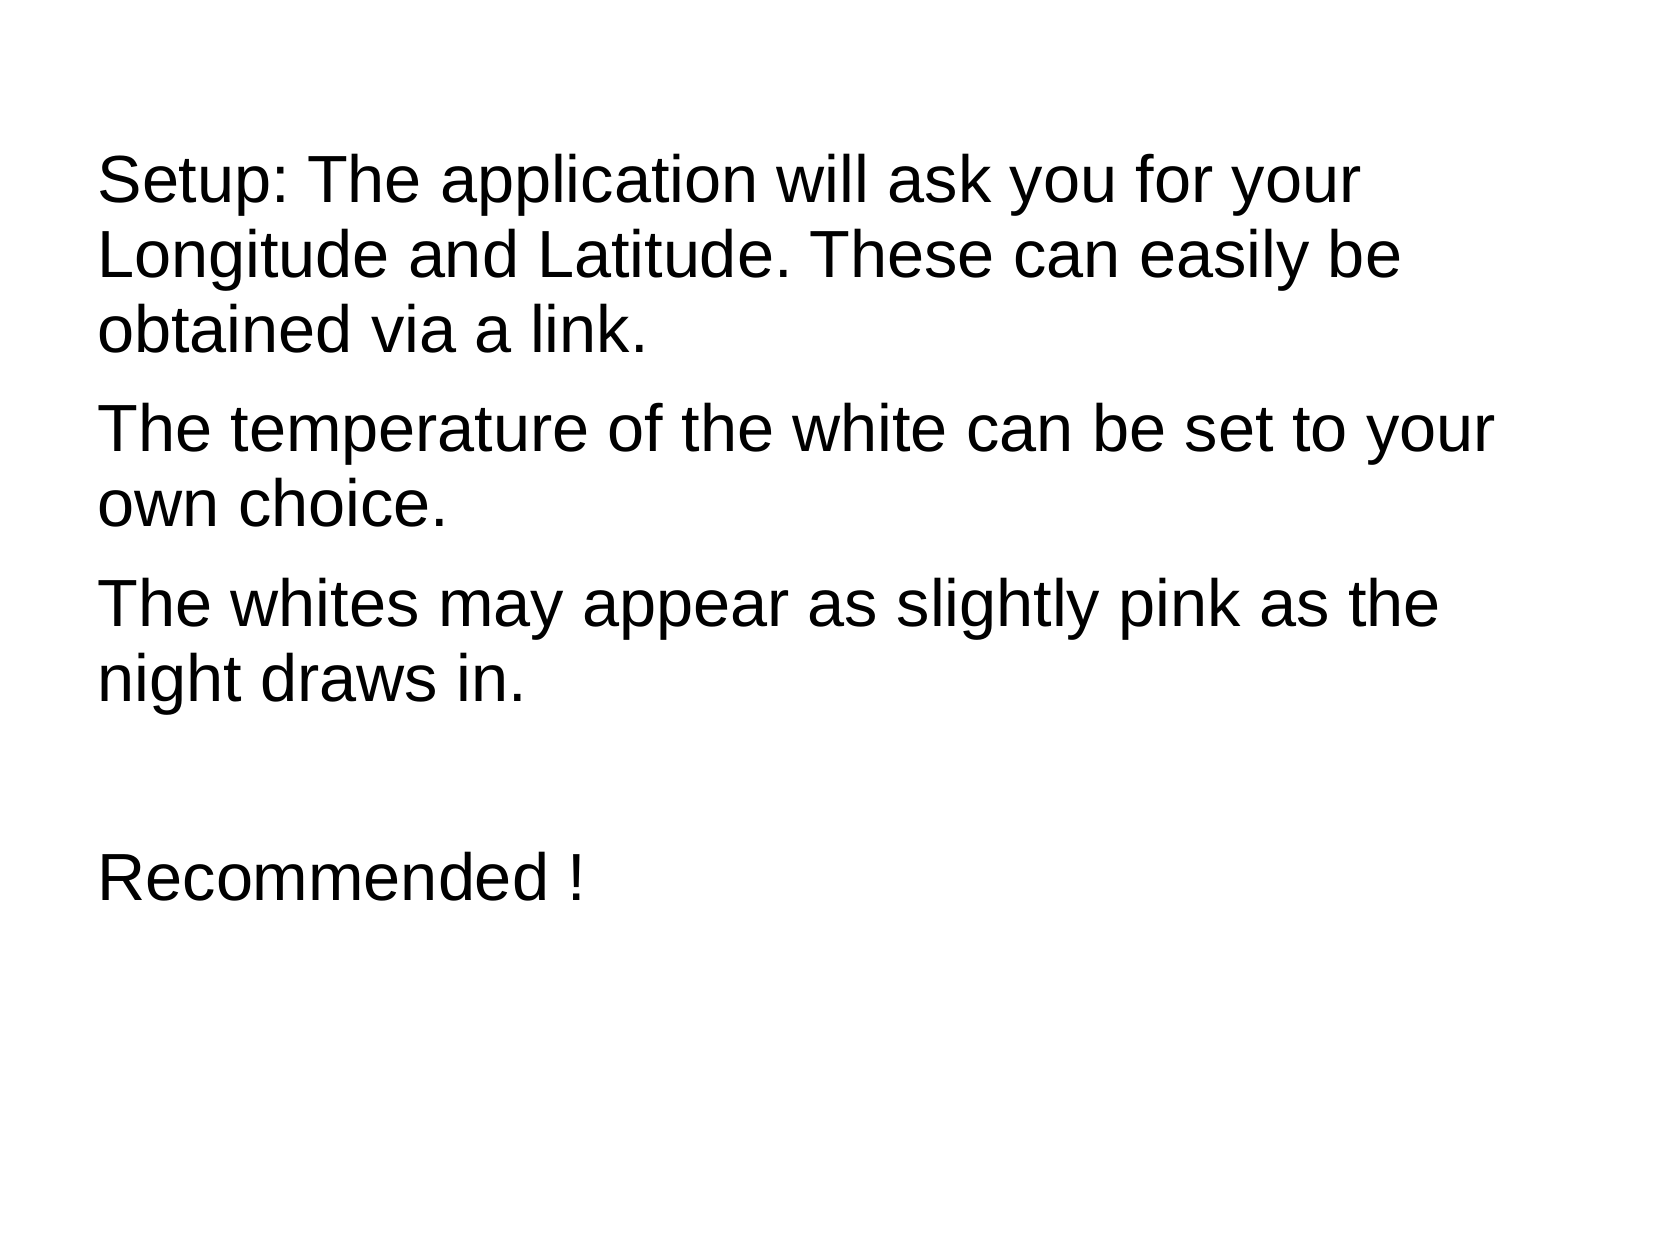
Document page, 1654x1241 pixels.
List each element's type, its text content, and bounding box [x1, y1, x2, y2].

text_box Setup: The application will ask you for your Longitude and Latitude. These can easily be obtained via a link. The temperature of the white can be set to your own choice. The whites may appear as slightly pink as the night draws in. Recommended ! [82, 35, 1583, 1122]
